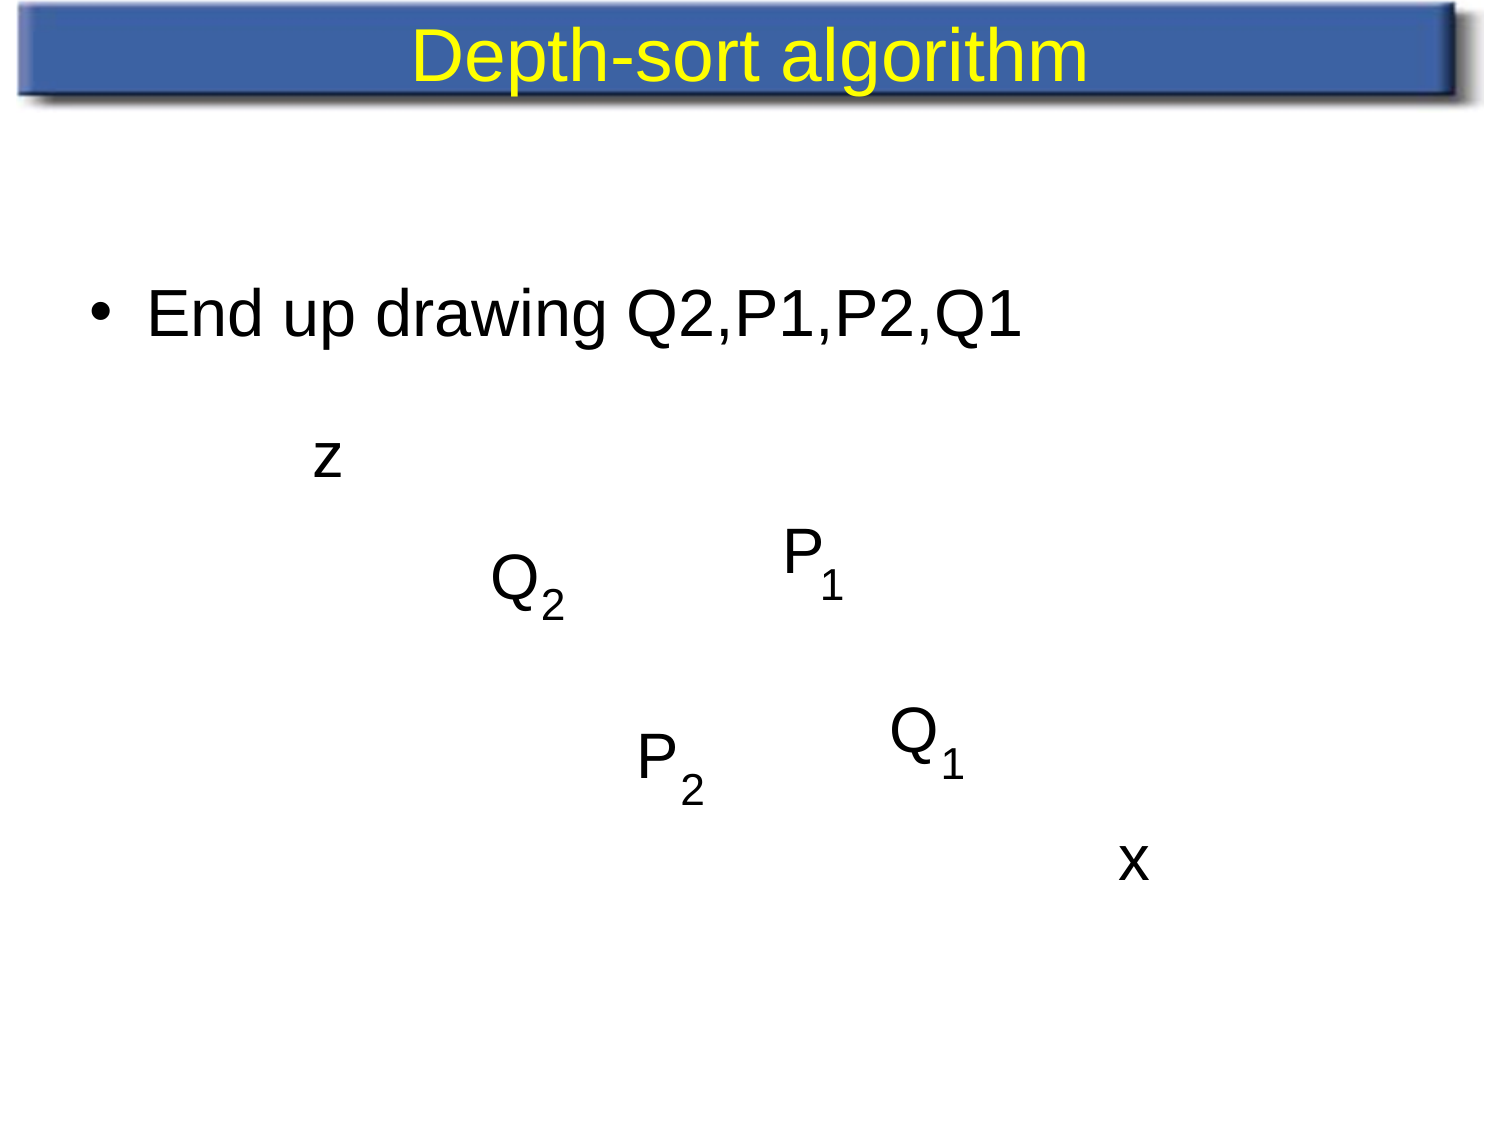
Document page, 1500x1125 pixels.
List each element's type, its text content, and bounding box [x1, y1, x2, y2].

text_box End up drawing Q2,P1,P2,Q1 [75, 262, 1426, 1005]
title Depth-sort algorithm [75, 0, 1426, 105]
picture [16, 0, 1484, 113]
